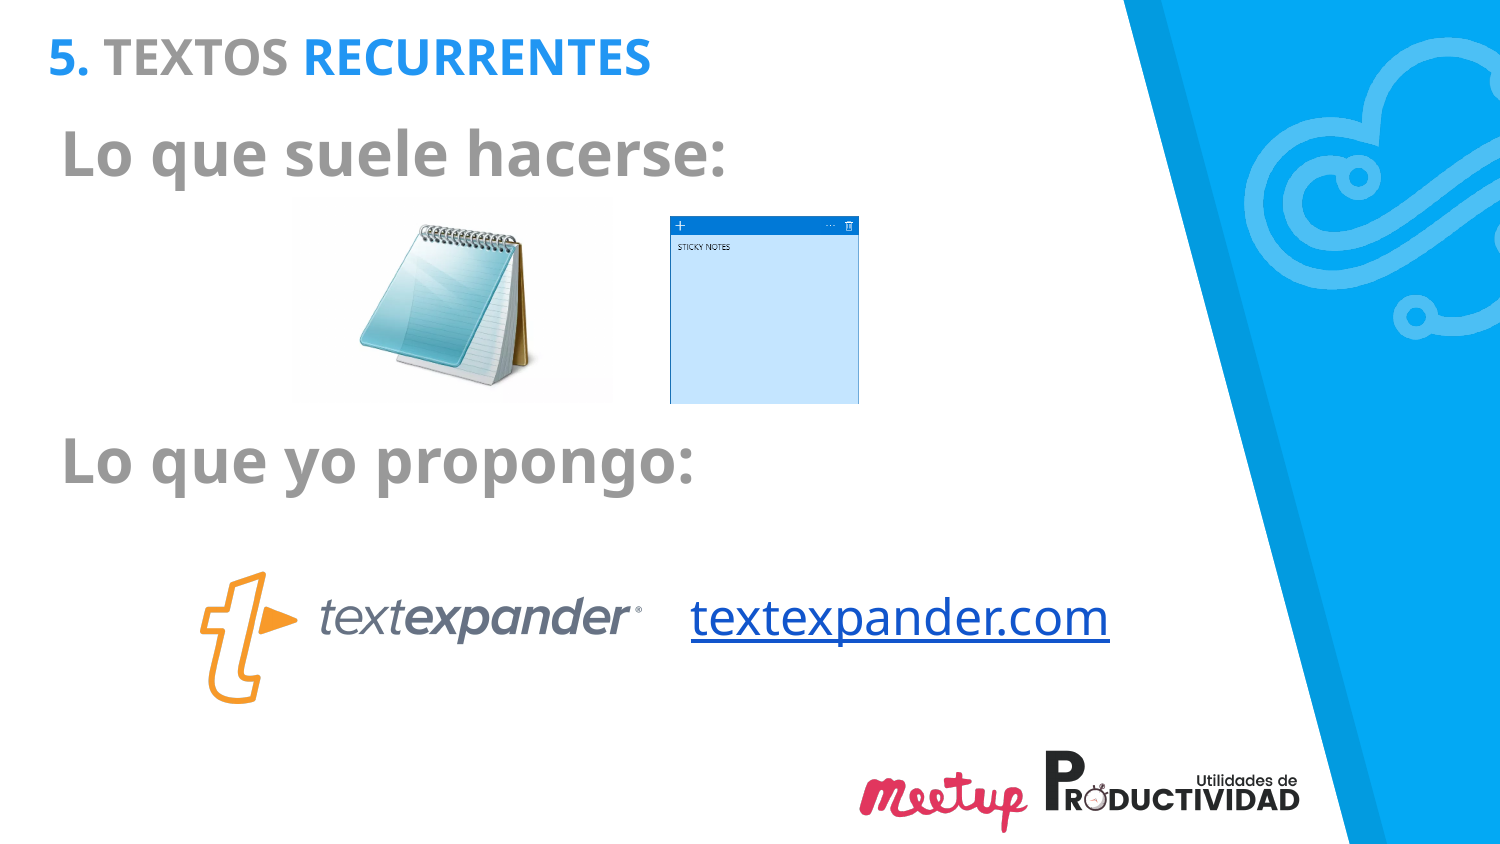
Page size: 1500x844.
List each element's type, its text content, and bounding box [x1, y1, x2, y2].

picture [292, 197, 613, 403]
picture [858, 769, 1030, 835]
picture [1283, 138, 1500, 250]
title Lo que yo propongo: [45, 403, 883, 515]
picture [1042, 746, 1302, 811]
title 5. TEXTOS RECURRENTES [33, 17, 1124, 94]
picture [1245, 38, 1500, 289]
picture [670, 216, 859, 404]
picture [1495, 226, 1500, 251]
title textexpander.com [675, 576, 1179, 662]
picture [161, 541, 664, 728]
picture [1394, 296, 1500, 339]
title Lo que suele hacerse: [45, 107, 794, 197]
